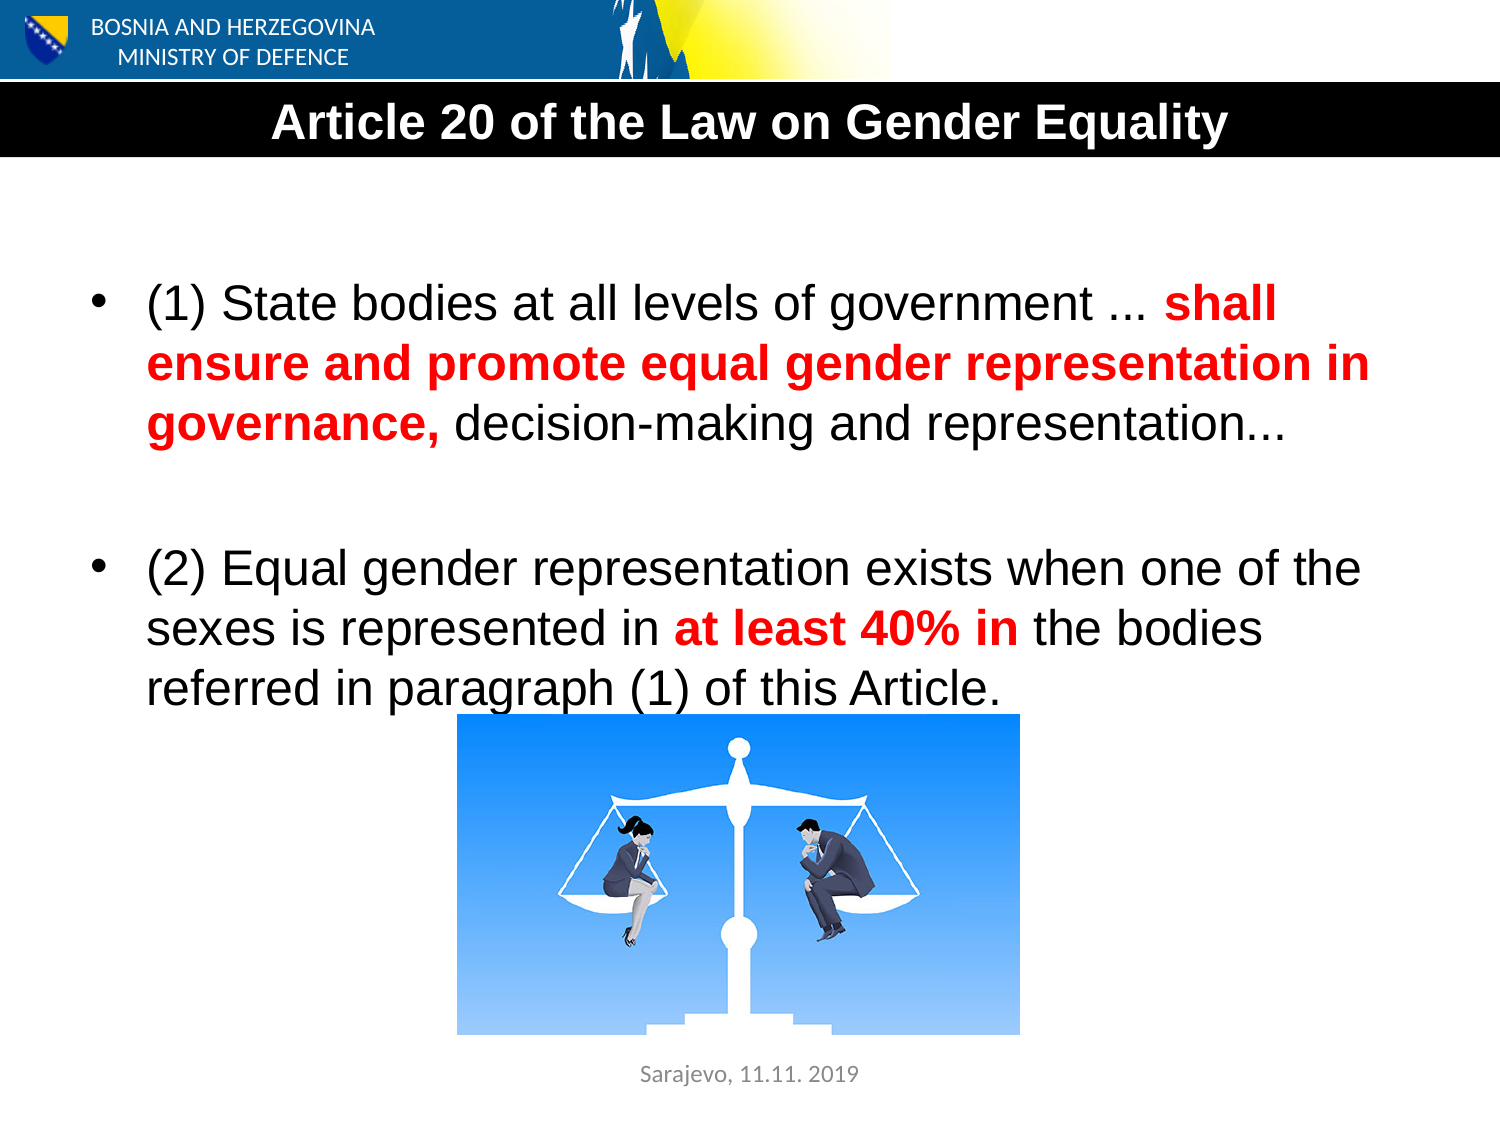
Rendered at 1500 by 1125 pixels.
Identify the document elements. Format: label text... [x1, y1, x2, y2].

picture [457, 714, 1020, 1035]
list (1) State bodies at all levels of government ... shall ensure and promote equal gender representation in governance, decision-making and representation... (2) Equal gender representation exists when one of the sexes is represented in at least 40% in the bodies referred in paragraph (1) of this Article. [75, 262, 1426, 1005]
title Article 20 of the Law on Gender Equality [0, 82, 1500, 158]
picture [0, 0, 1500, 79]
text_box Sarajevo, 11.11. 2019 [512, 1042, 988, 1103]
